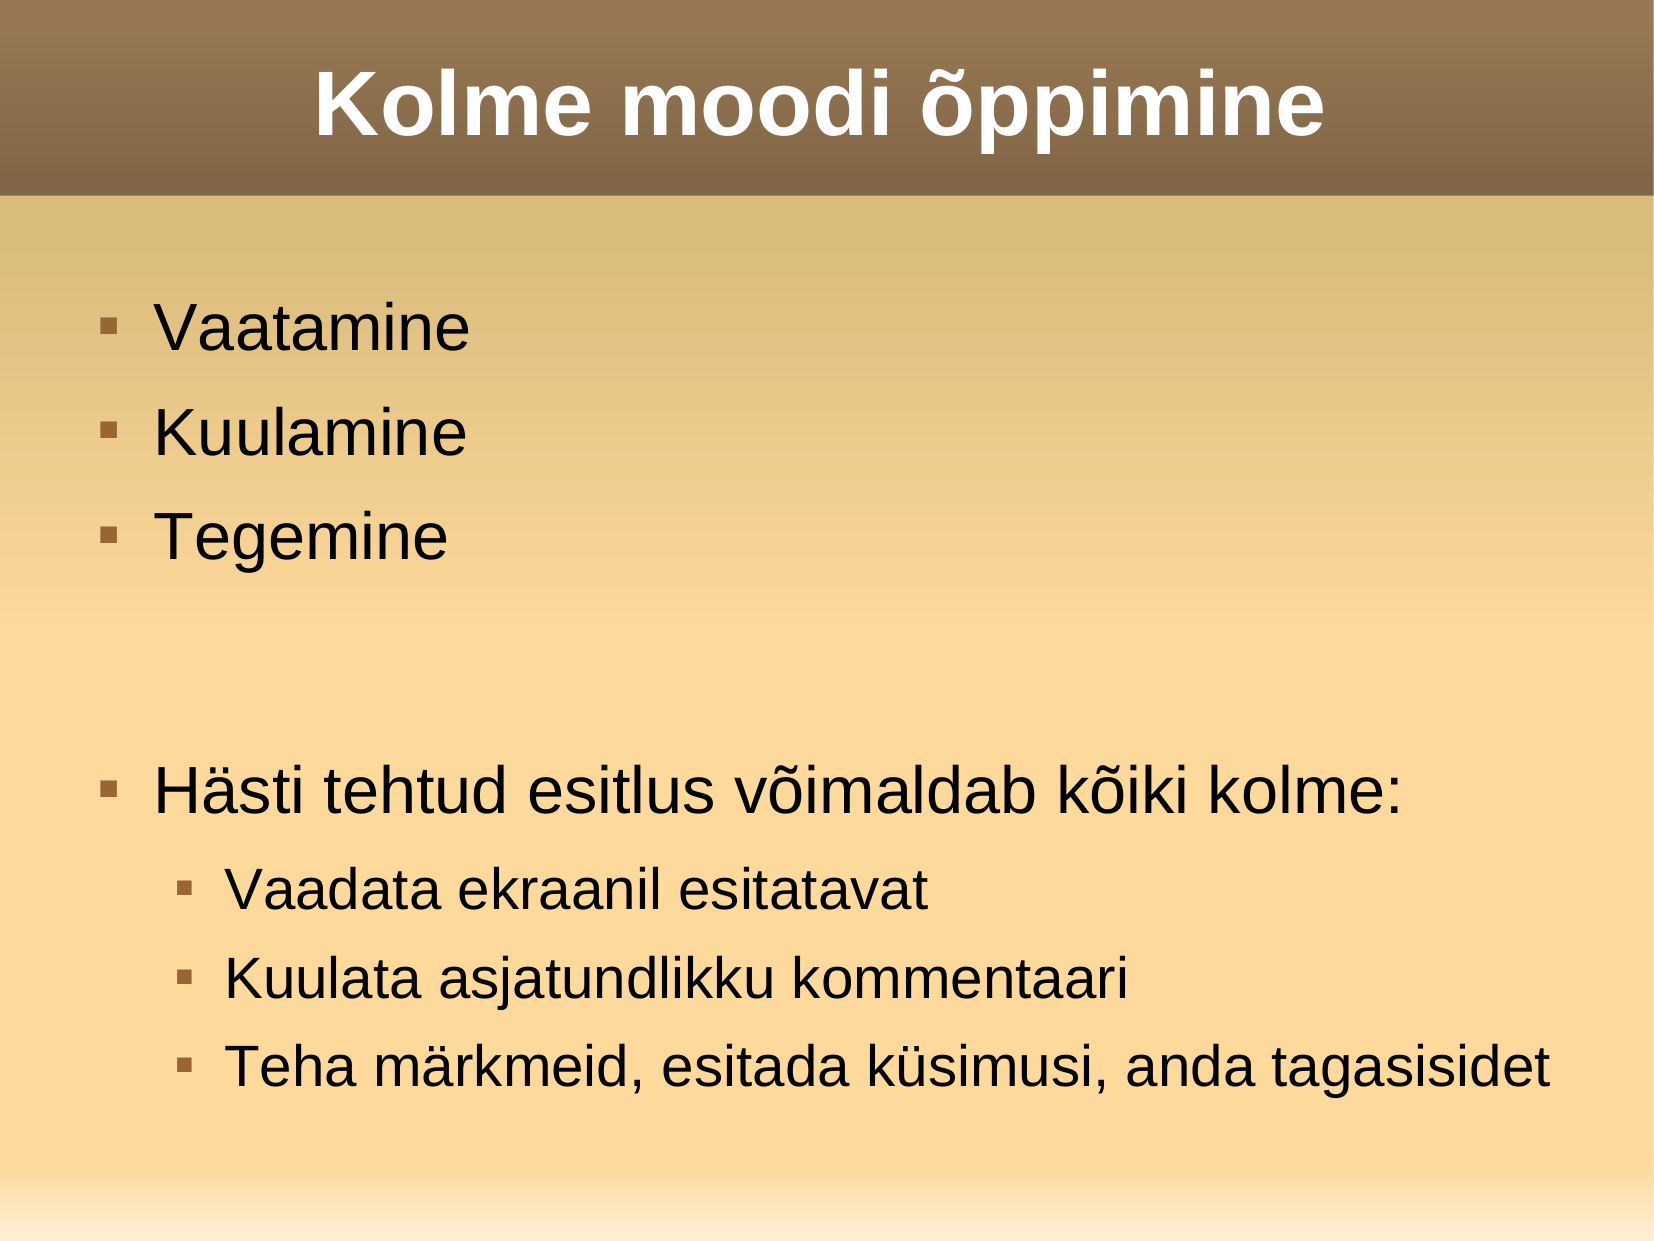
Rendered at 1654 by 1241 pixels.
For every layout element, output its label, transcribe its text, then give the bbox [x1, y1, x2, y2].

picture [0, 0, 1654, 1241]
title Kolme moodi õppimine [76, 7, 1565, 200]
list Vaatamine Kuulamine Tegemine Hästi tehtud esitlus võimaldab kõiki kolme: Vaadata ekraanil esitatavat Kuulata asjatundlikku kommentaari Teha märkmeid, esitada küsimusi, anda tagasisidet [82, 290, 1571, 1100]
